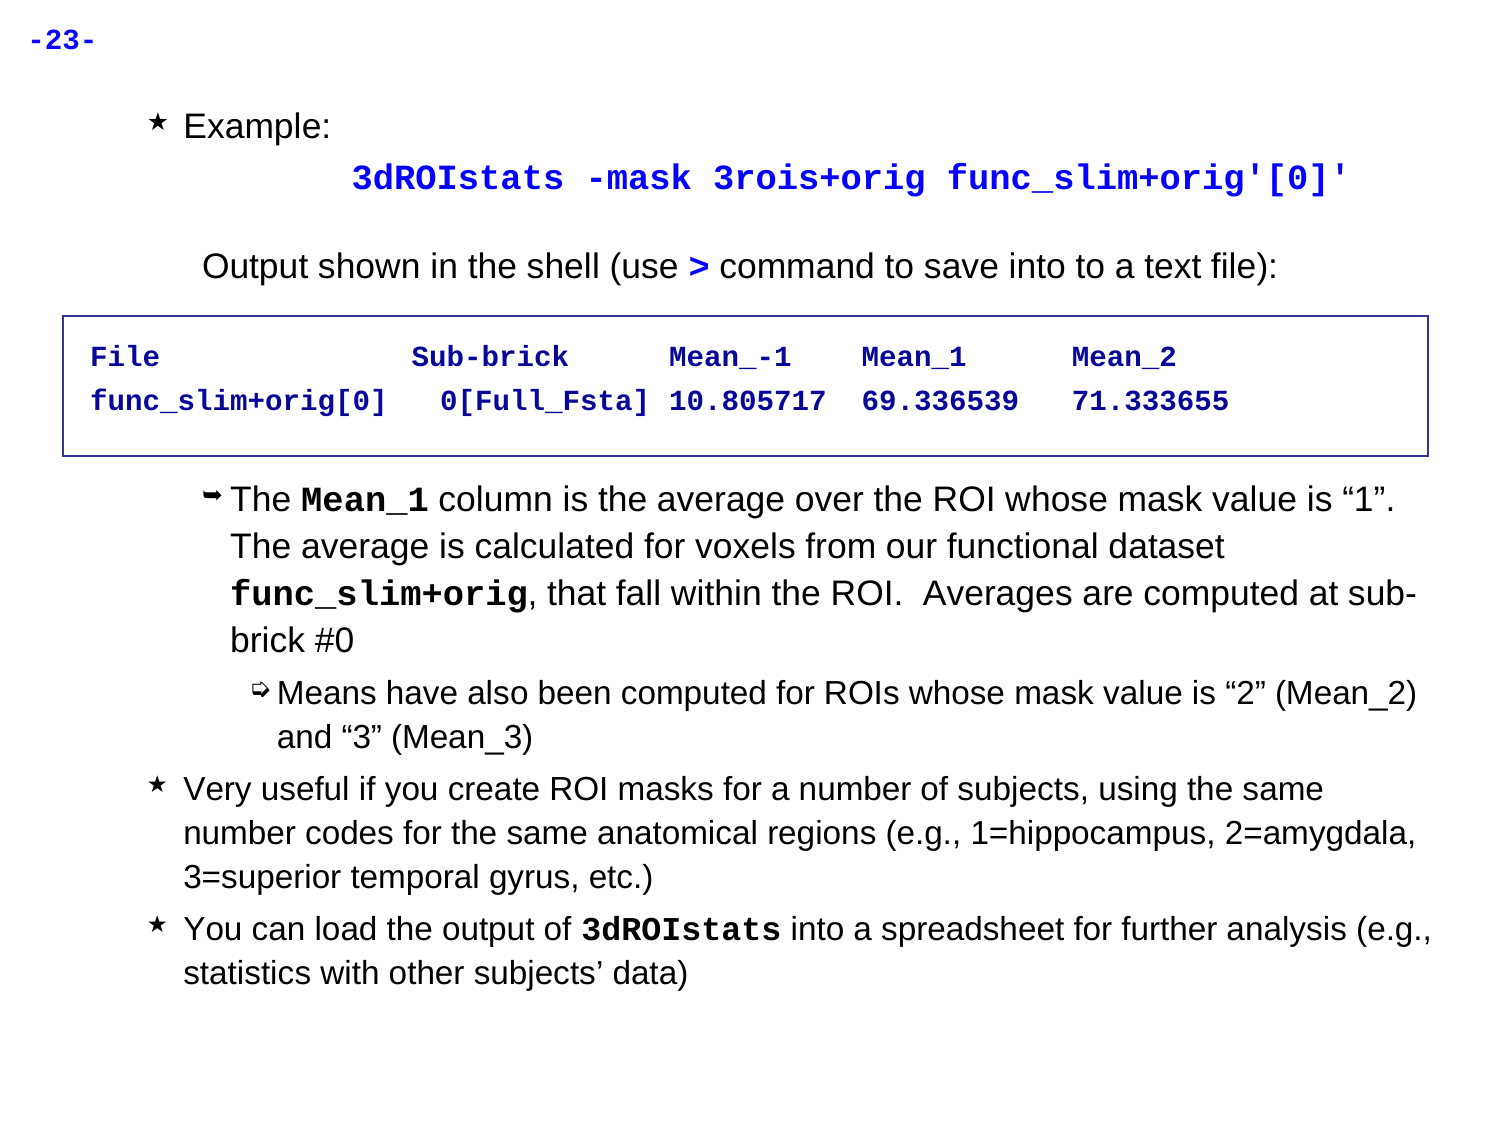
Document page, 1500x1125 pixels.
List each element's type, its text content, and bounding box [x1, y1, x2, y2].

list Example: 3dROIstats -mask 3rois+orig func_slim+orig'[0]' Output shown in the shell (use > command to save into to a text file): File Sub-brick Mean_-1 Mean_1 Mean_2 func_slim+orig[0] 0[Full_Fsta] 10.805717 69.336539 71.333655 The Mean_1 column is the average over the ROI whose mask value is “1”. The average is calculated for voxels from our functional dataset func_slim+orig, that fall within the ROI. Averages are computed at sub-brick #0 Means have also been computed for ROIs whose mask value is “2” (Mean_2) and “3” (Mean_3) Very useful if you create ROI masks for a number of subjects, using the same number codes for the same anatomical regions (e.g., 1=hippocampus, 2=amygdala, 3=superior temporal gyrus, etc.) You can load the output of 3dROIstats into a spreadsheet for further analysis (e.g., statistics with other subjects’ data) [74, 99, 1450, 1075]
list Example: 3dROIstats -mask 3rois+orig func_slim+orig'[0]' Output shown in the shell (use > command to save into to a text file): File Sub-brick Mean_-1 Mean_1 Mean_2 func_slim+orig[0] 0[Full_Fsta] 10.805717 69.336539 71.333655 The Mean_1 column is the average over the ROI whose mask value is “1”. The average is calculated for voxels from our functional dataset func_slim+orig, that fall within the ROI. Averages are computed at sub-brick #0 Means have also been computed for ROIs whose mask value is “2” (Mean_2) and “3” (Mean_3) Very useful if you create ROI masks for a number of subjects, using the same number codes for the same anatomical regions (e.g., 1=hippocampus, 2=amygdala, 3=superior temporal gyrus, etc.) You can load the output of 3dROIstats into a spreadsheet for further analysis (e.g., statistics with other subjects’ data) [74, 317, 1427, 455]
